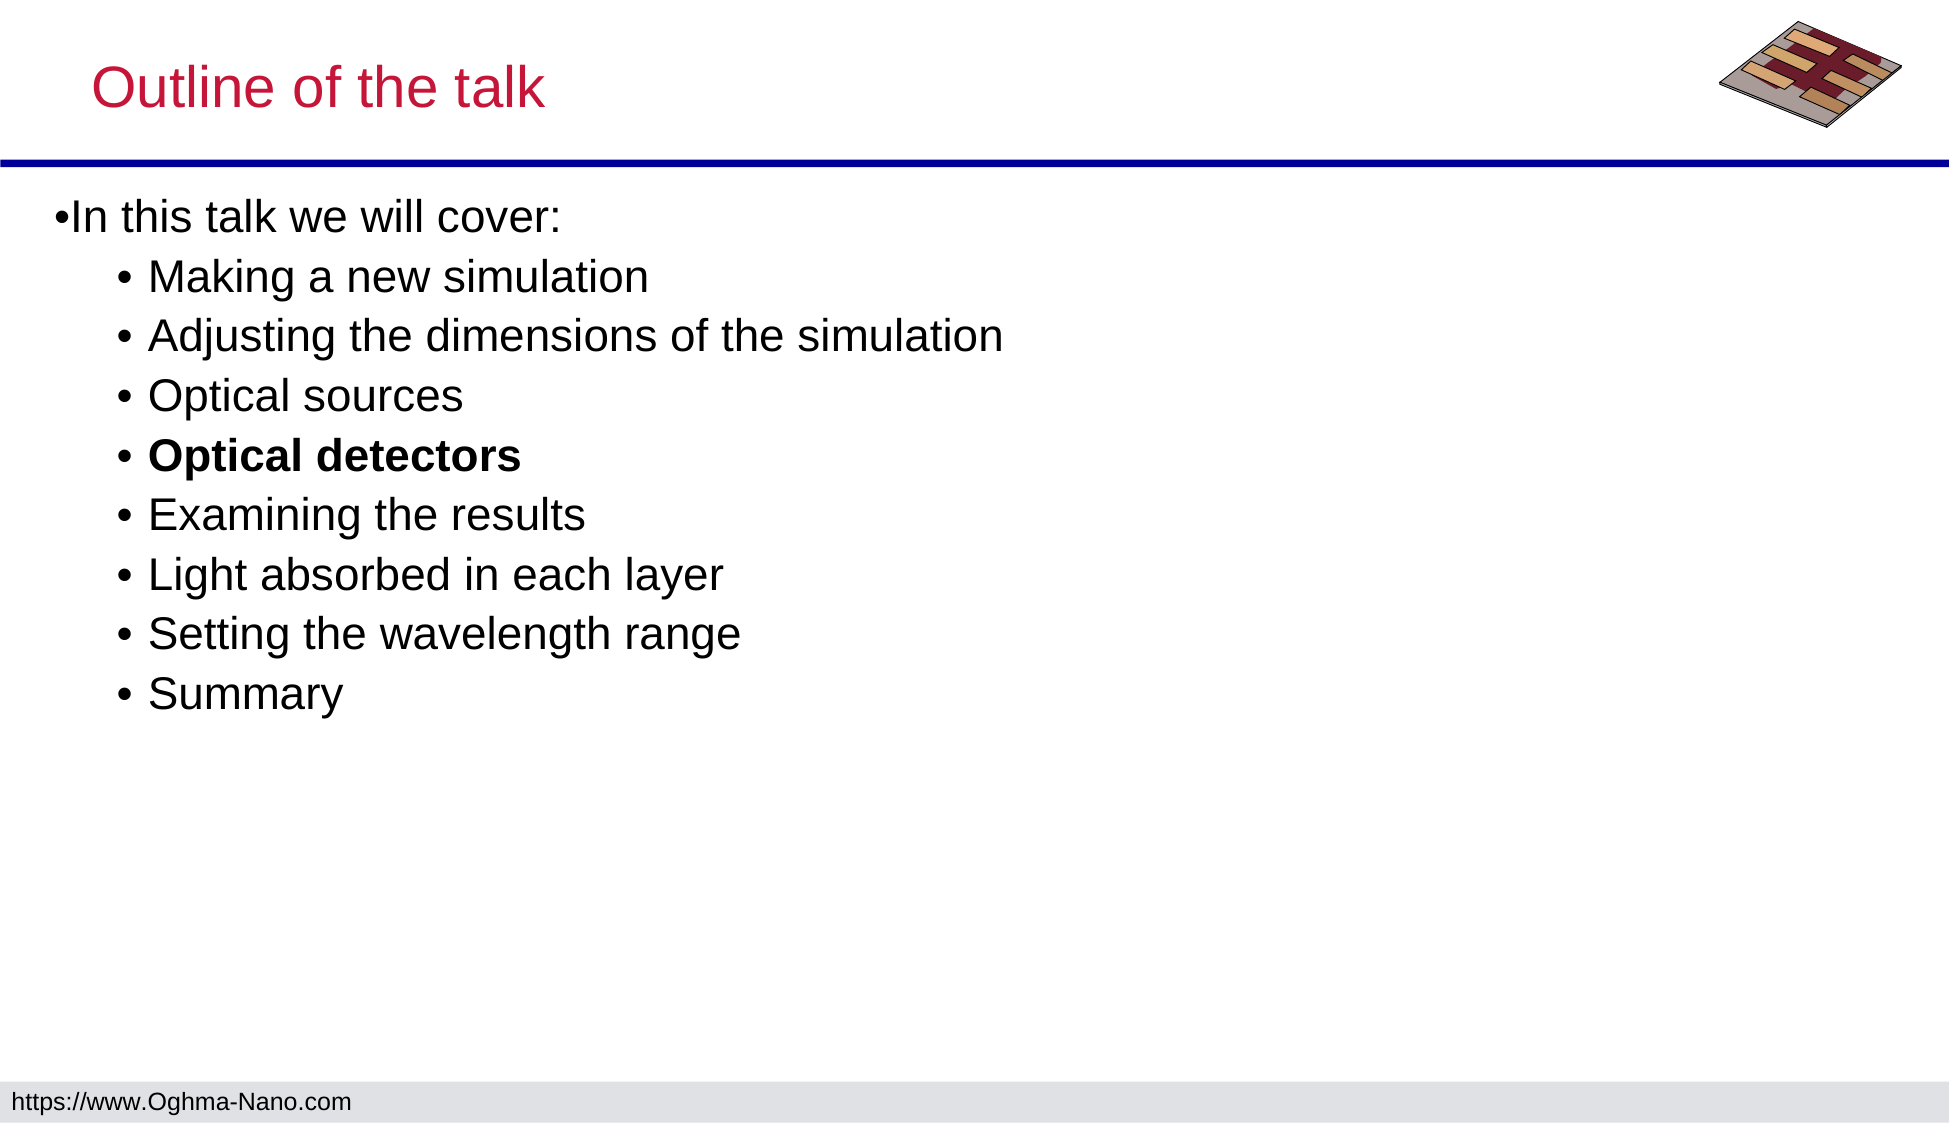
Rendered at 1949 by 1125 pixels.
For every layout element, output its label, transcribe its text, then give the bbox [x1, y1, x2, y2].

list In this talk we will cover: Making a new simulation Adjusting the dimensions of the simulation Optical sources Optical detectors Examining the results Light absorbed in each layer Setting the wavelength range Summary [54, 191, 1662, 720]
title Outline of the talk [76, 34, 1685, 140]
